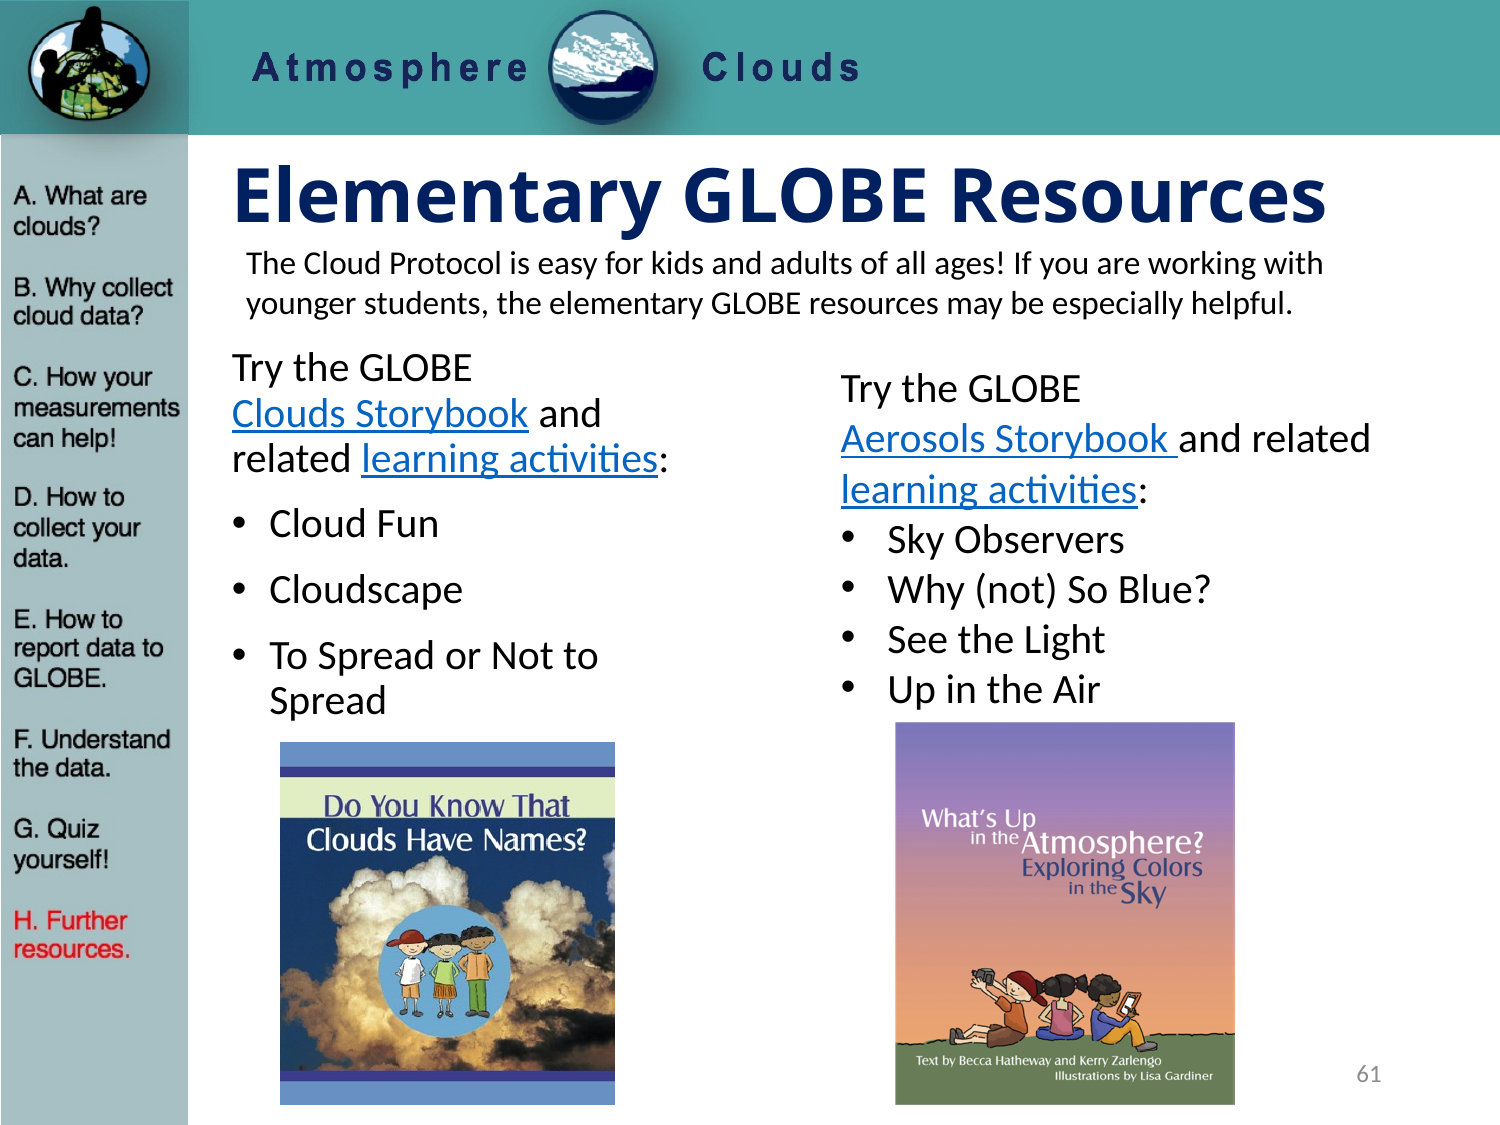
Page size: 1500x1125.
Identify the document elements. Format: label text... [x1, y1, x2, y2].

text_box The Cloud Protocol is easy for kids and adults of all ages! If you are working with younger students, the elementary GLOBE resources may be especially helpful. [231, 233, 1383, 329]
slide_number <number> [1235, 1042, 1397, 1103]
picture [280, 742, 615, 1105]
picture [895, 722, 1235, 1105]
text_box Try the GLOBE Aerosols Storybook and related learning activities: Sky Observers Why (not) So Blue? See the Light Up in the Air [825, 353, 1394, 719]
list Try the GLOBE Clouds Storybook and related learning activities: Cloud Fun Cloudscape To Spread or Not to Spread [216, 338, 737, 977]
title Elementary GLOBE Resources [216, 89, 1394, 307]
picture [0, 0, 1500, 1125]
